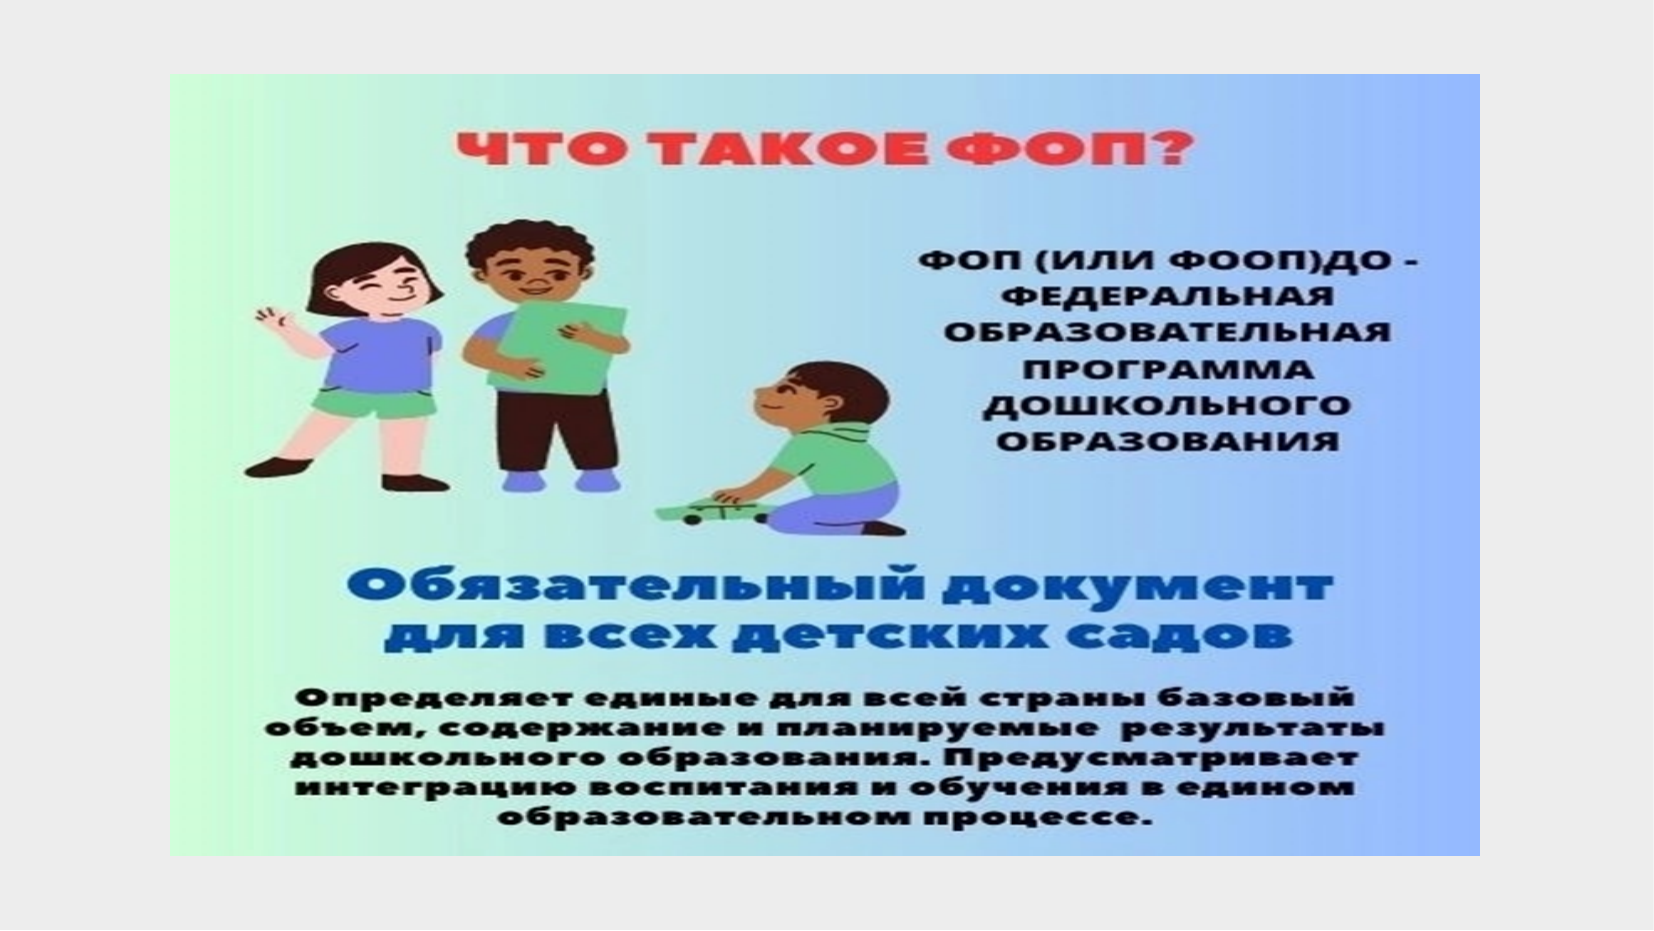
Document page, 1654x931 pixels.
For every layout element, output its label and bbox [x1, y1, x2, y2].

picture [170, 74, 1480, 856]
